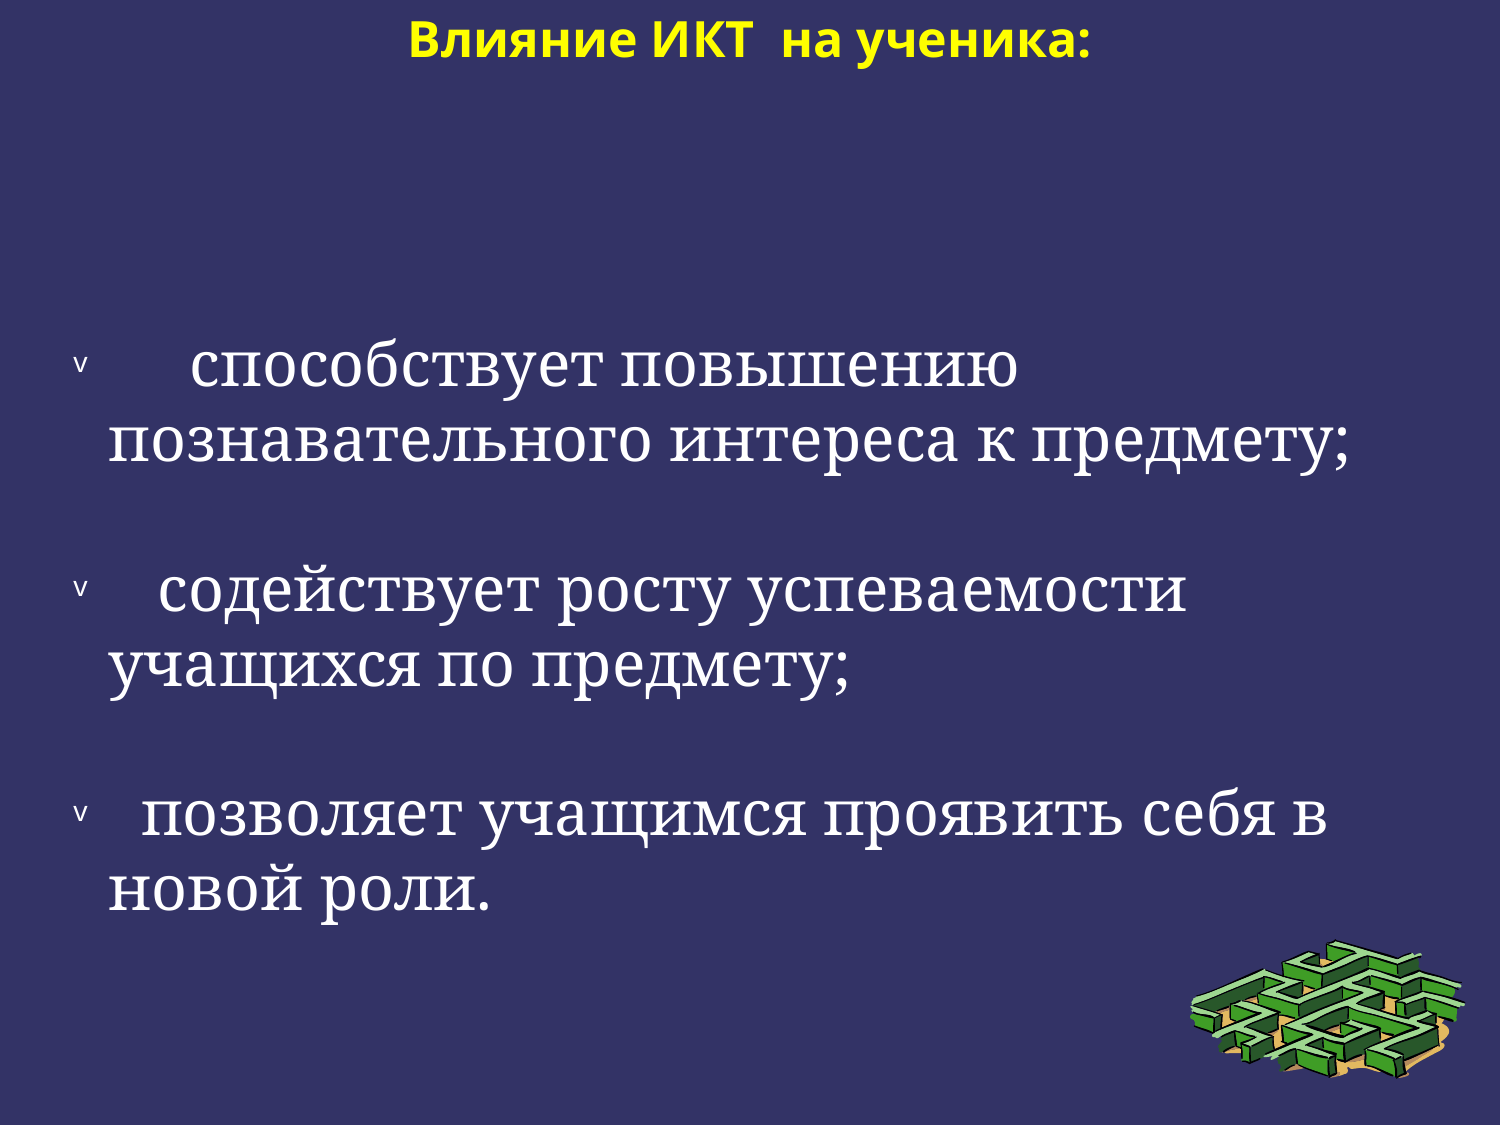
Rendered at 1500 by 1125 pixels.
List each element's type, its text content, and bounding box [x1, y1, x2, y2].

title Влияние ИКТ на ученика: [75, 0, 1425, 247]
text_box способствует повышению познавательного интереса к предмету; содействует росту успеваемости учащихся по предмету; позволяет учащимся проявить себя в новой роли. [58, 316, 1500, 931]
